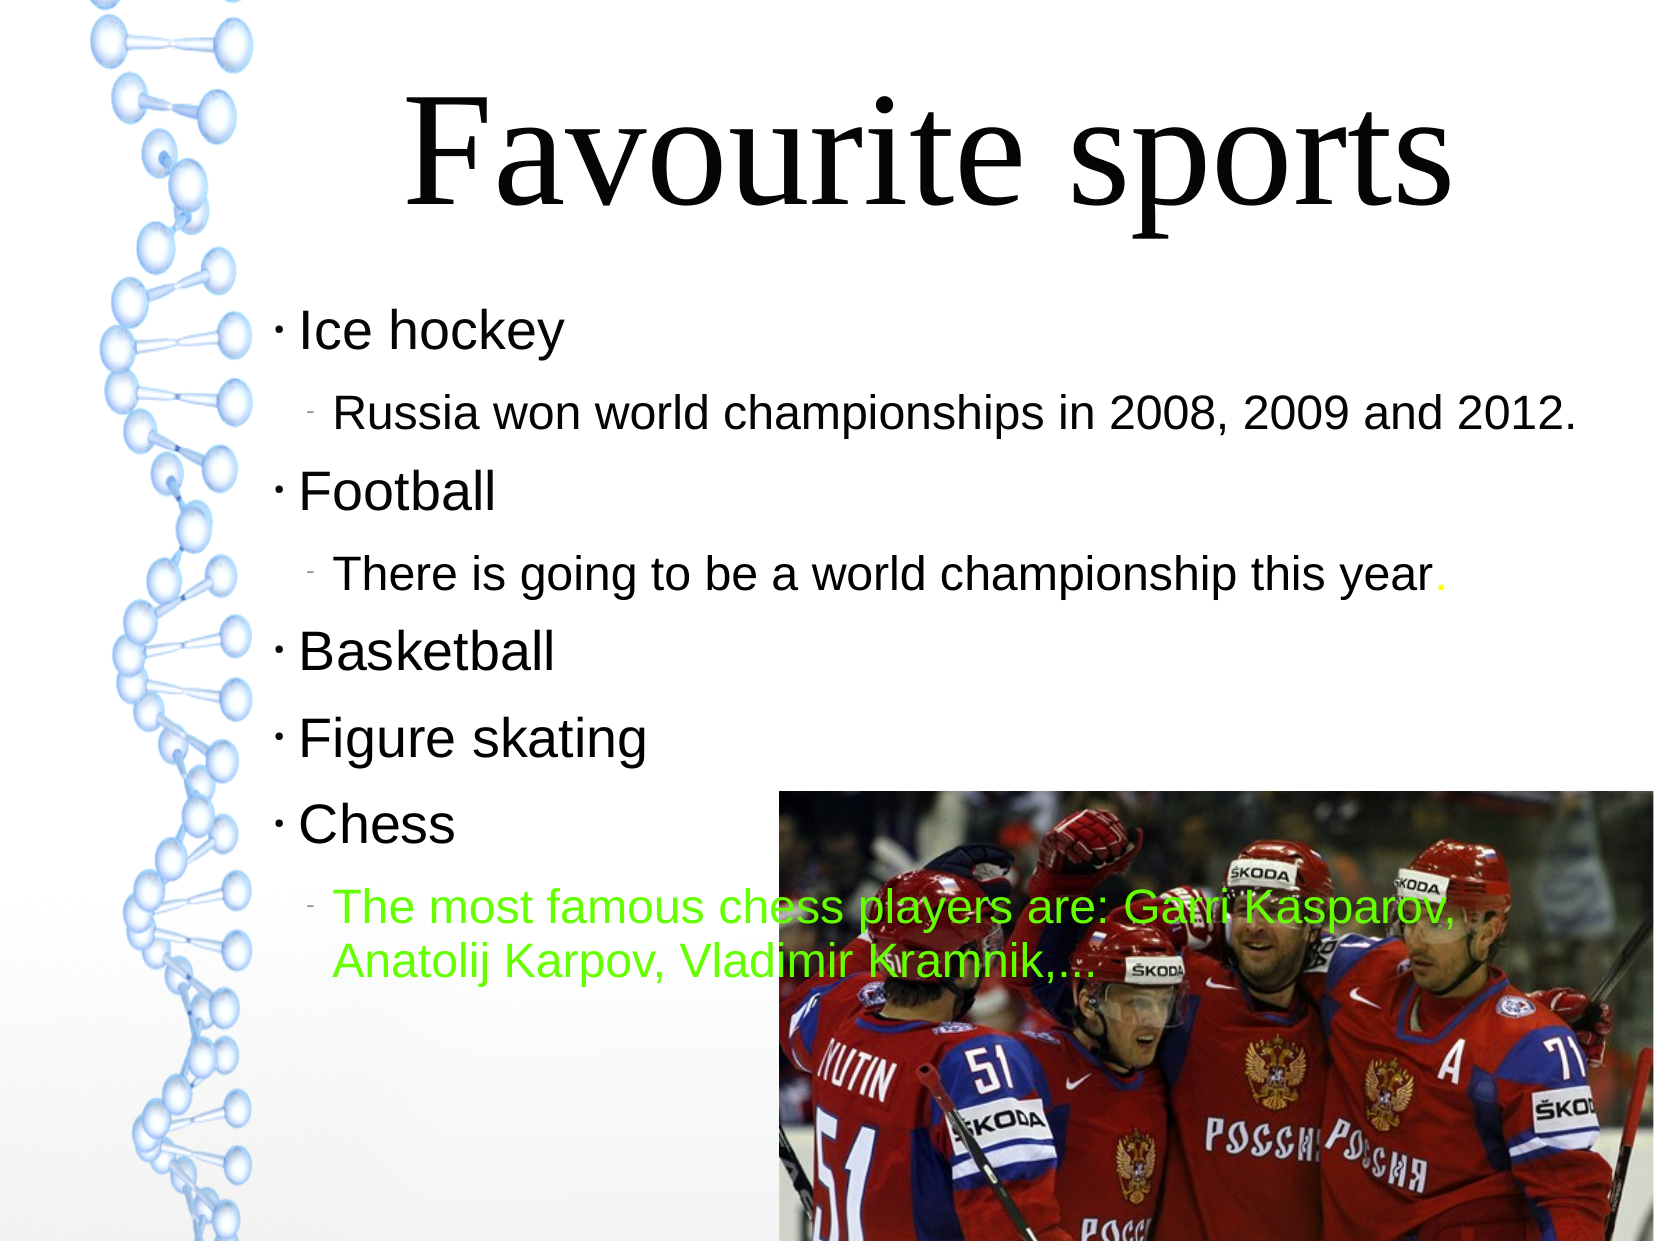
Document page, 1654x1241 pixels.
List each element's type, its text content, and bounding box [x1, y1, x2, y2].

list Ice hockey Russia won world championships in 2008, 2009 and 2012. Football There is going to be a world championship this year. Basketball Figure skating Chess The most famous chess players are: Garri Kasparov, Anatolij Karpov, Vladimir Kramnik,... [265, 299, 1595, 1019]
picture [0, 0, 1654, 1241]
title Favourite sports [265, 47, 1595, 252]
